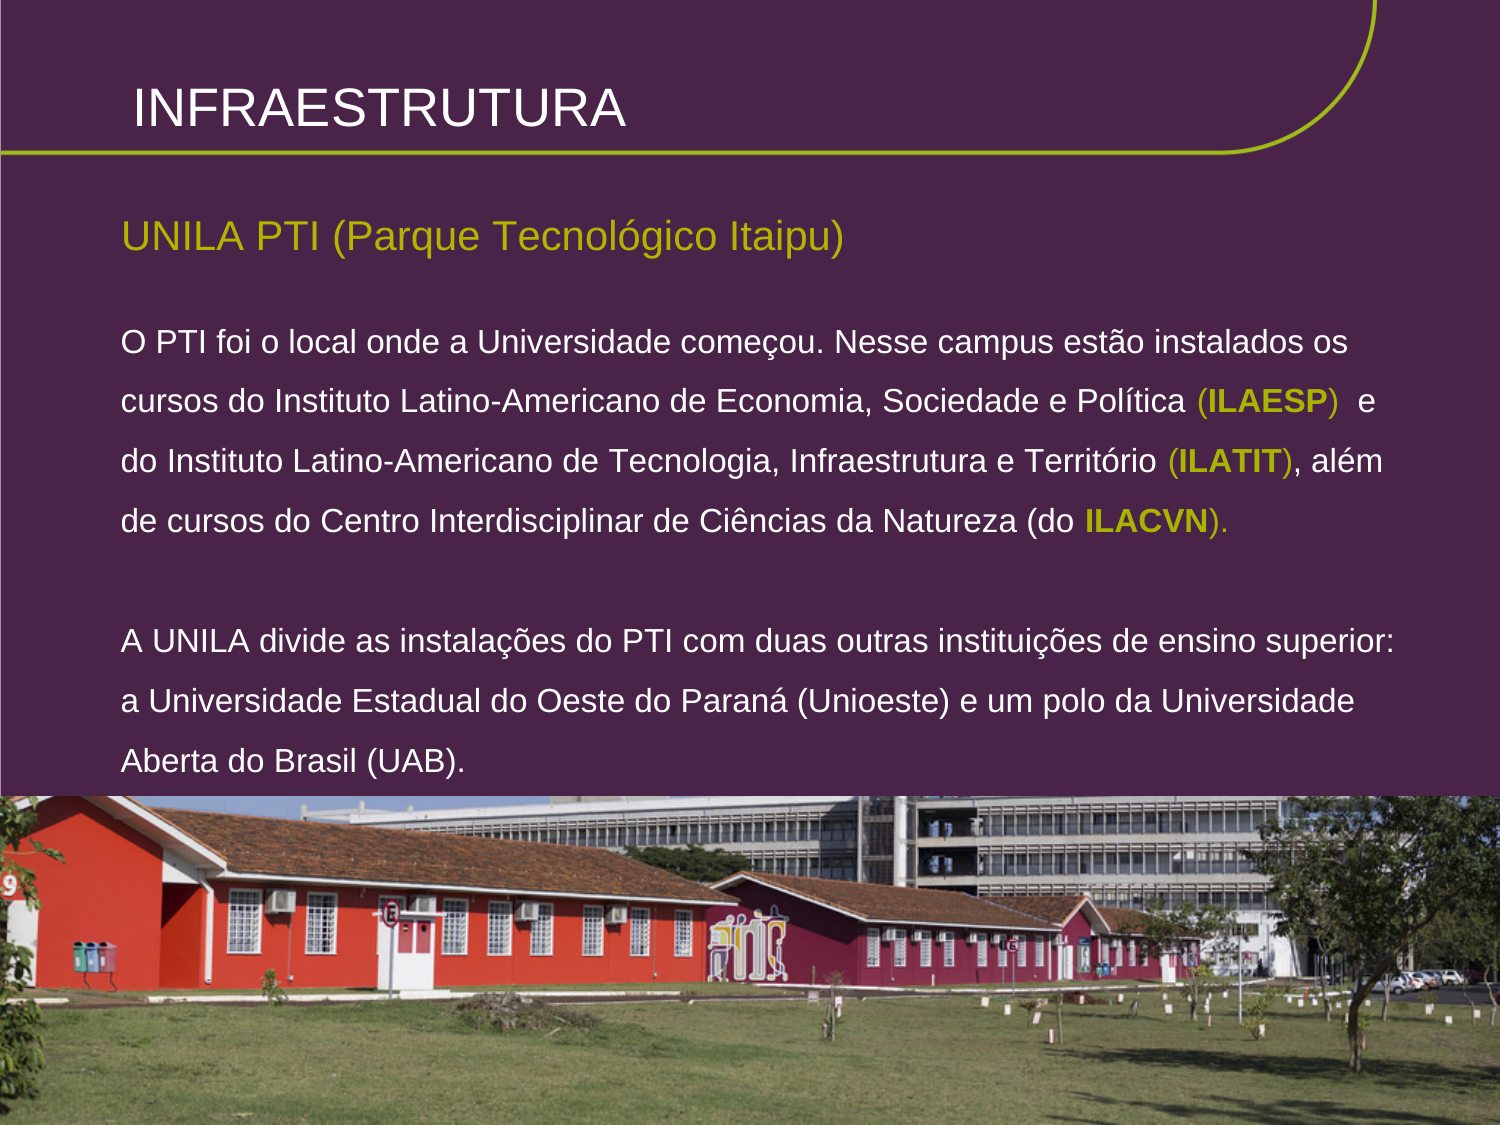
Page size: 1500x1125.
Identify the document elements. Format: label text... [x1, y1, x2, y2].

text_box INFRAESTRUTURA [117, 64, 1093, 145]
text_box O PTI foi o local onde a Universidade começou. Nesse campus estão instalados os cursos do Instituto Latino-Americano de Economia, Sociedade e Política (ILAESP) e do Instituto Latino-Americano de Tecnologia, Infraestrutura e Território (ILATIT), além de cursos do Centro Interdisciplinar de Ciências da Natureza (do ILACVN). A UNILA divide as instalações do PTI com duas outras instituições de ensino superior: a Universidade Estadual do Oeste do Paraná (Unioeste) e um polo da Universidade Aberta do Brasil (UAB). [105, 292, 1418, 573]
picture [0, 0, 1500, 1125]
text_box UNILA PTI (Parque Tecnológico Itaipu) [106, 200, 1359, 267]
